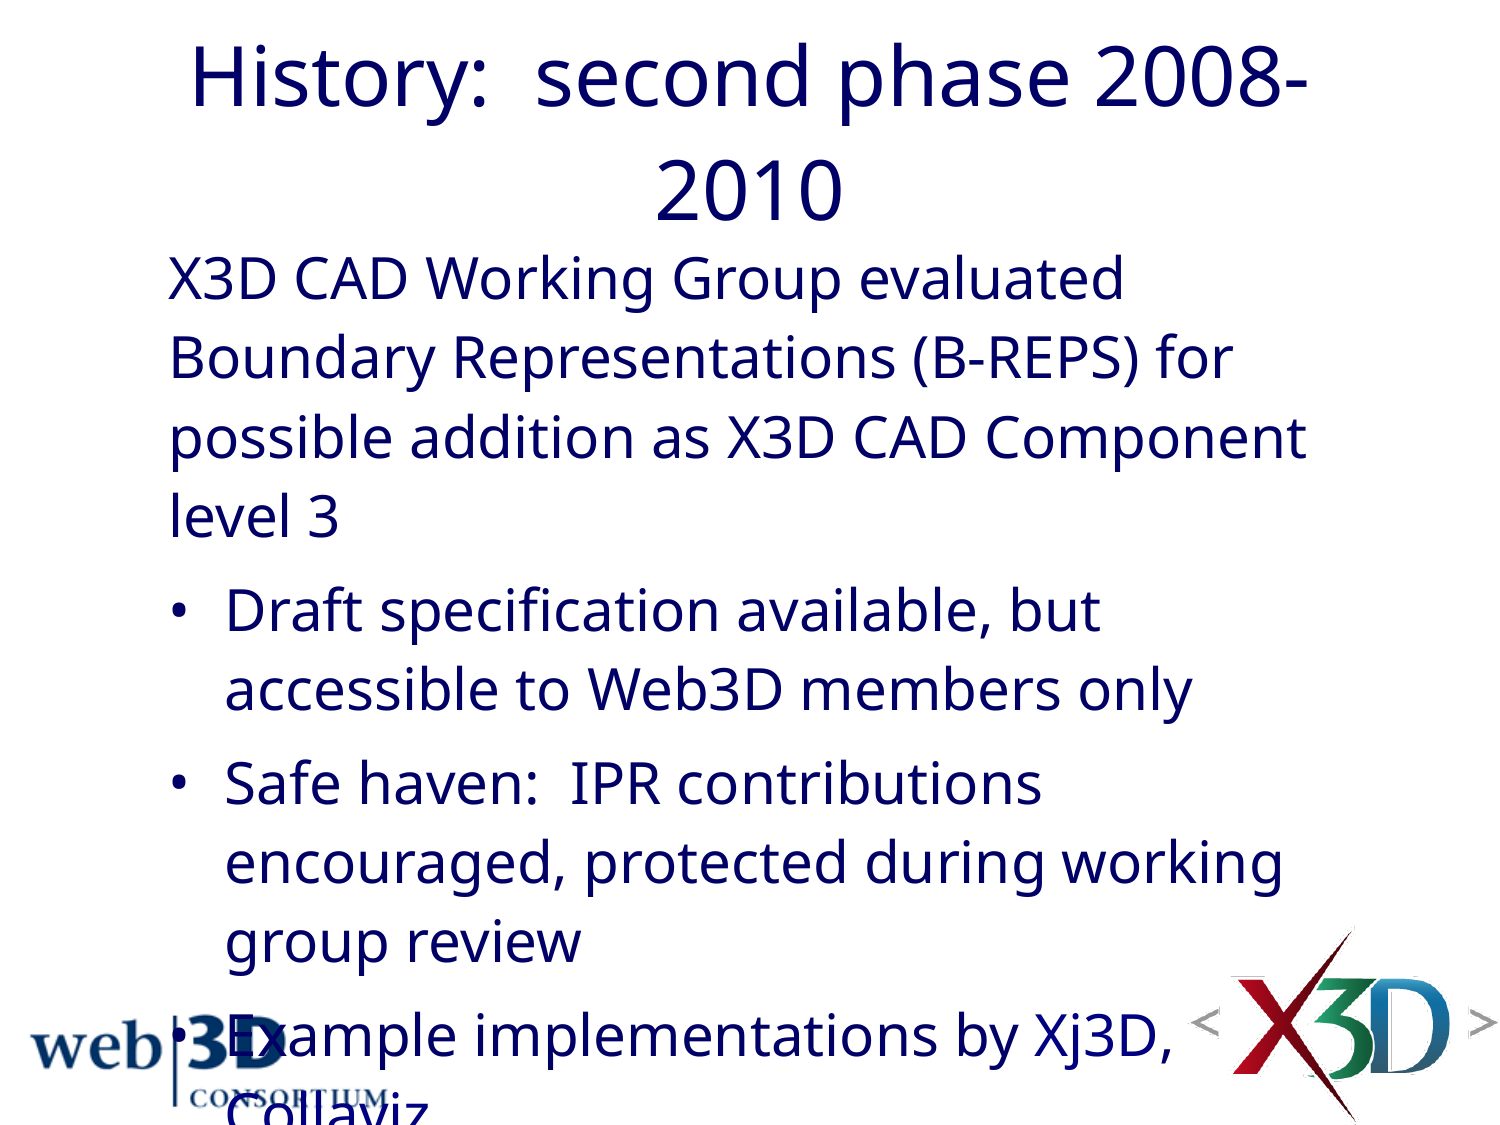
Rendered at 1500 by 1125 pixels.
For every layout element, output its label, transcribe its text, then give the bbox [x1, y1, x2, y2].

picture [270, 1107, 288, 1118]
list X3D CAD Working Group evaluated Boundary Representations (B-REPS) for possible addition as X3D CAD Component level 3 Draft specification available, but accessible to Web3D members only Safe haven: IPR contributions encouraged, protected during working group review Example implementations by Xj3D, Collaviz Need to expose examples, tests incomplete [112, 237, 1388, 986]
picture [1187, 926, 1500, 1125]
picture [12, 998, 413, 1118]
title History: second phase 2008-2010 [112, 44, 1388, 218]
